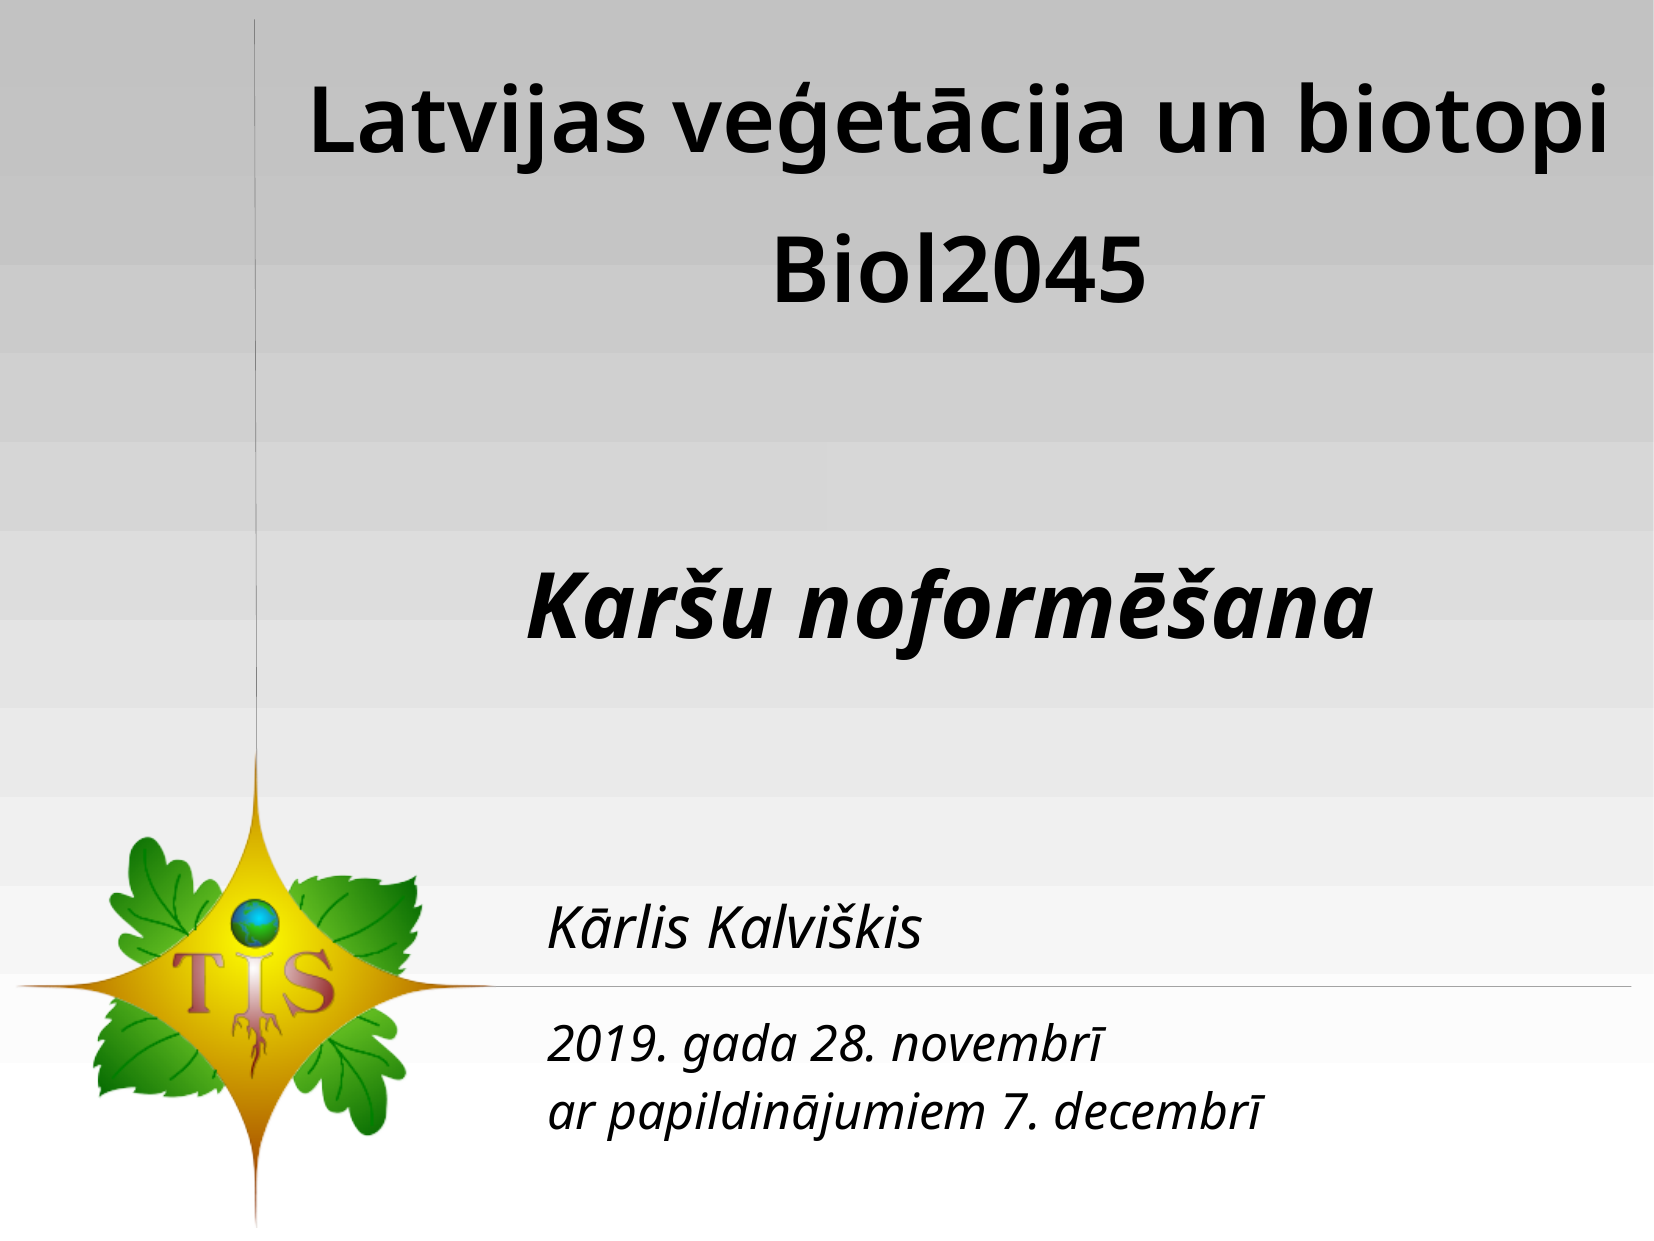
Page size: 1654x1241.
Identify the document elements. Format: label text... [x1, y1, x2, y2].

text_box Kārlis Kalviškis [546, 886, 1535, 957]
title Karšu noformēšana [295, 324, 1607, 857]
picture [0, 0, 1654, 1241]
text_box 2019. gada 28. novembrī ar papildinājumiem 7. decembrī [547, 1007, 1148, 1128]
